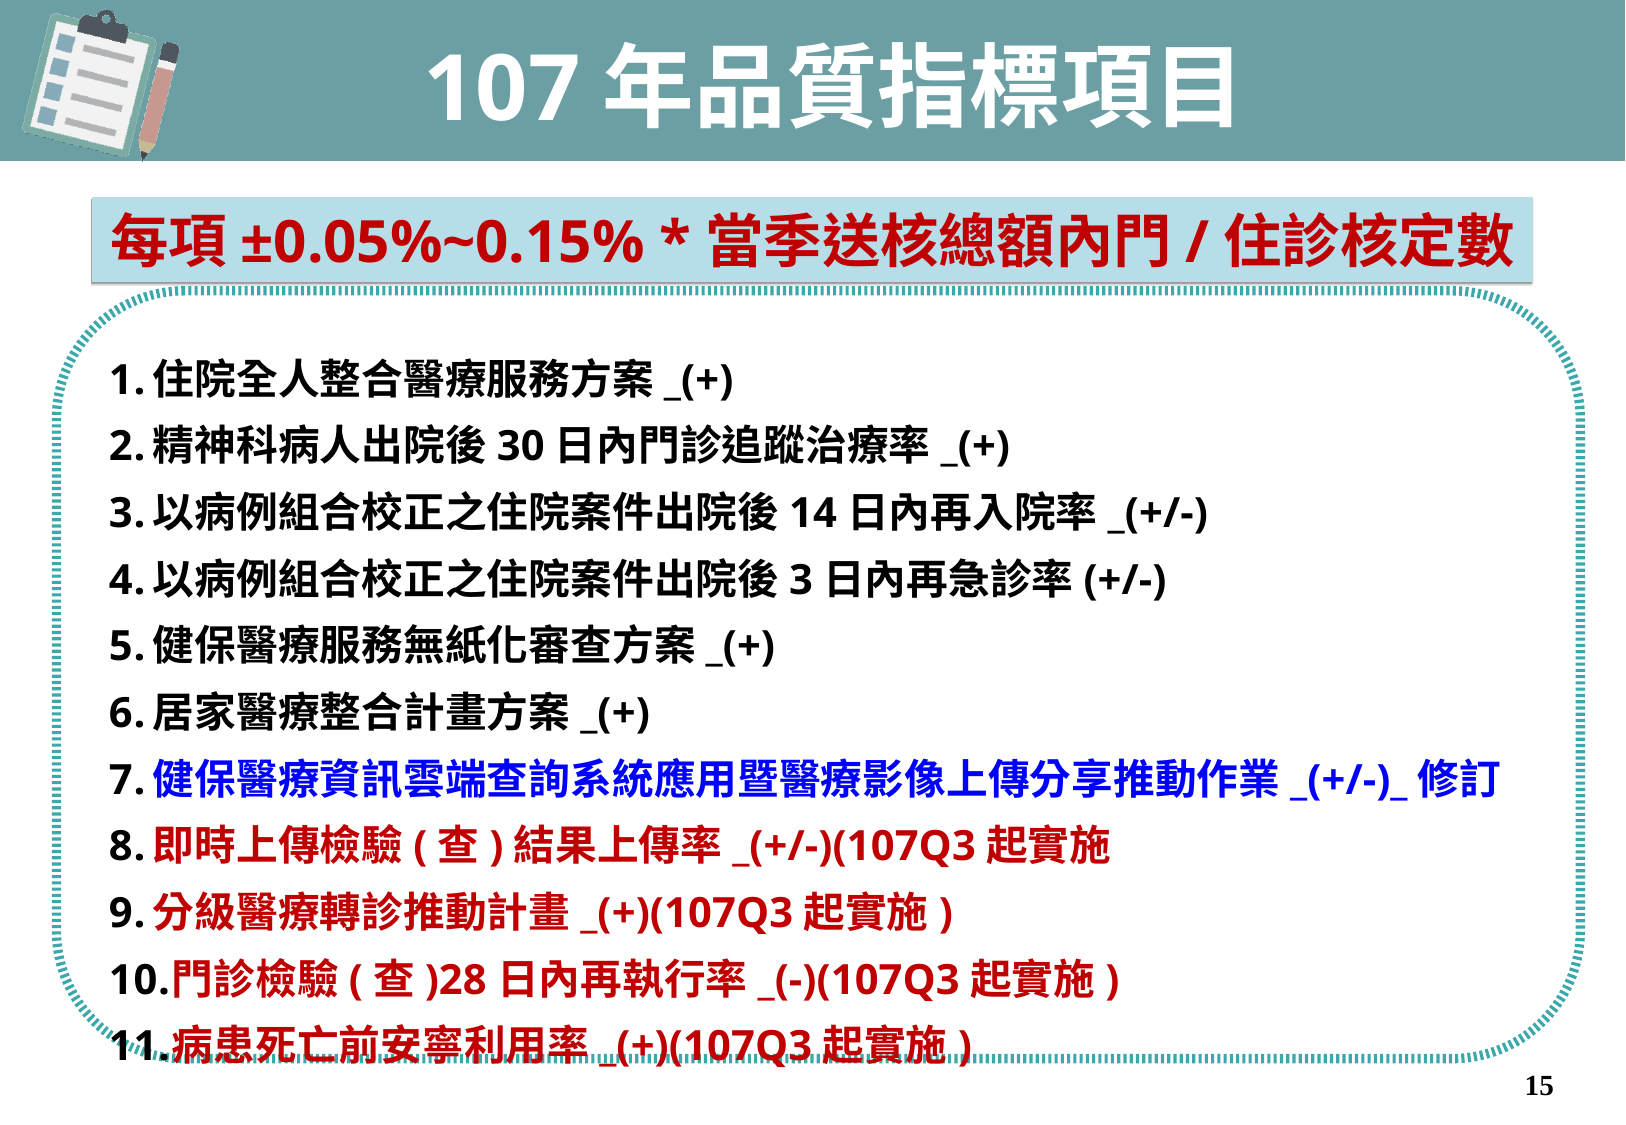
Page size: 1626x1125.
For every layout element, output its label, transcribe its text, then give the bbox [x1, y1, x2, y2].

text_box <編號> [1509, 1042, 1603, 1125]
picture [0, 0, 1625, 165]
text_box 每項±0.05%~0.15% *當季送核總額內門/住診核定數 [92, 197, 1533, 282]
title 107年品質指標項目 [245, 19, 1424, 150]
text_box 住院全人整合醫療服務方案_(+) 精神科病人出院後30日內門診追蹤治療率_(+) 以病例組合校正之住院案件出院後14日內再入院率_(+/-) 以病例組合校正之住院案件出院後3日內再急診率(+/-) 健保醫療服務無紙化審查方案_(+) 居家醫療整合計畫方案_(+) 健保醫療資訊雲端查詢系統應用暨醫療影像上傳分享推動作業_(+/-)_修訂 即時上傳檢驗(查)結果上傳率_(+/-)(107Q3起實施 分級醫療轉診推動計畫_(+)(107Q3起實施) 門診檢驗(查)28日內再執行率_(-)(107Q3起實施) 病患死亡前安寧利用率_(+)(107Q3起實施) [56, 290, 1581, 1059]
